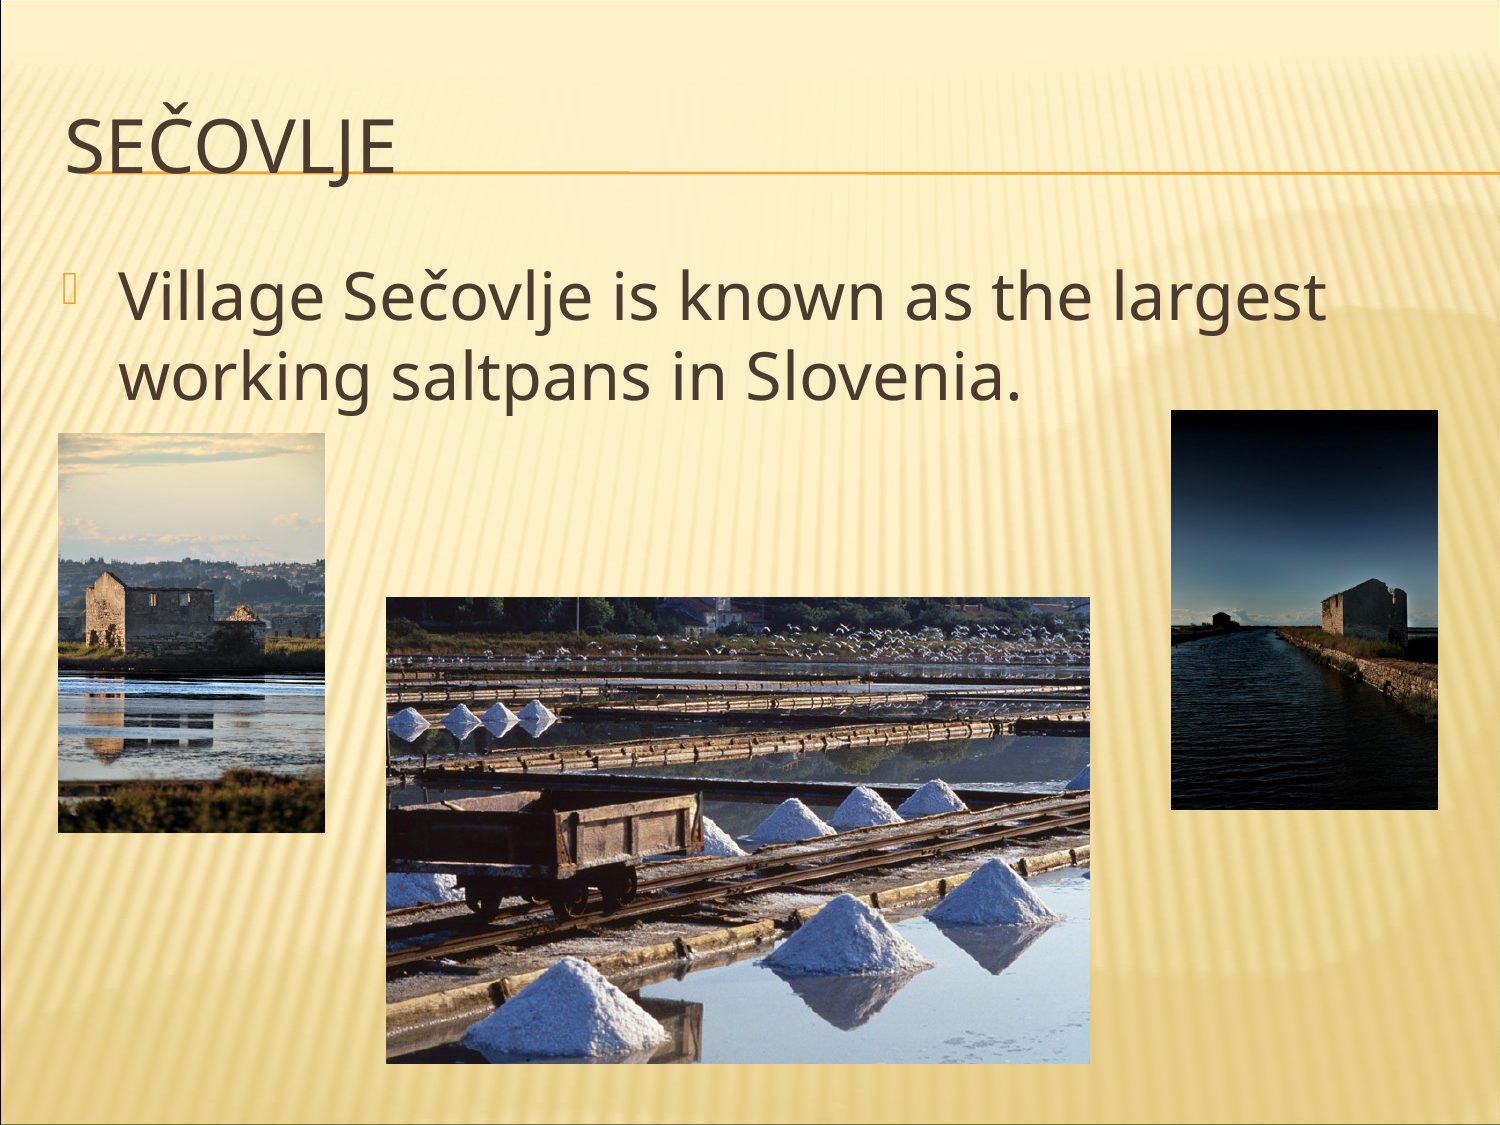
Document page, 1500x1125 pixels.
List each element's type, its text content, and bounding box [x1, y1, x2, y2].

picture [0, 0, 1500, 1125]
title sečovlje [50, 75, 1475, 213]
list Village Sečovlje is known as the largest working saltpans in Slovenia. [46, 246, 1472, 989]
